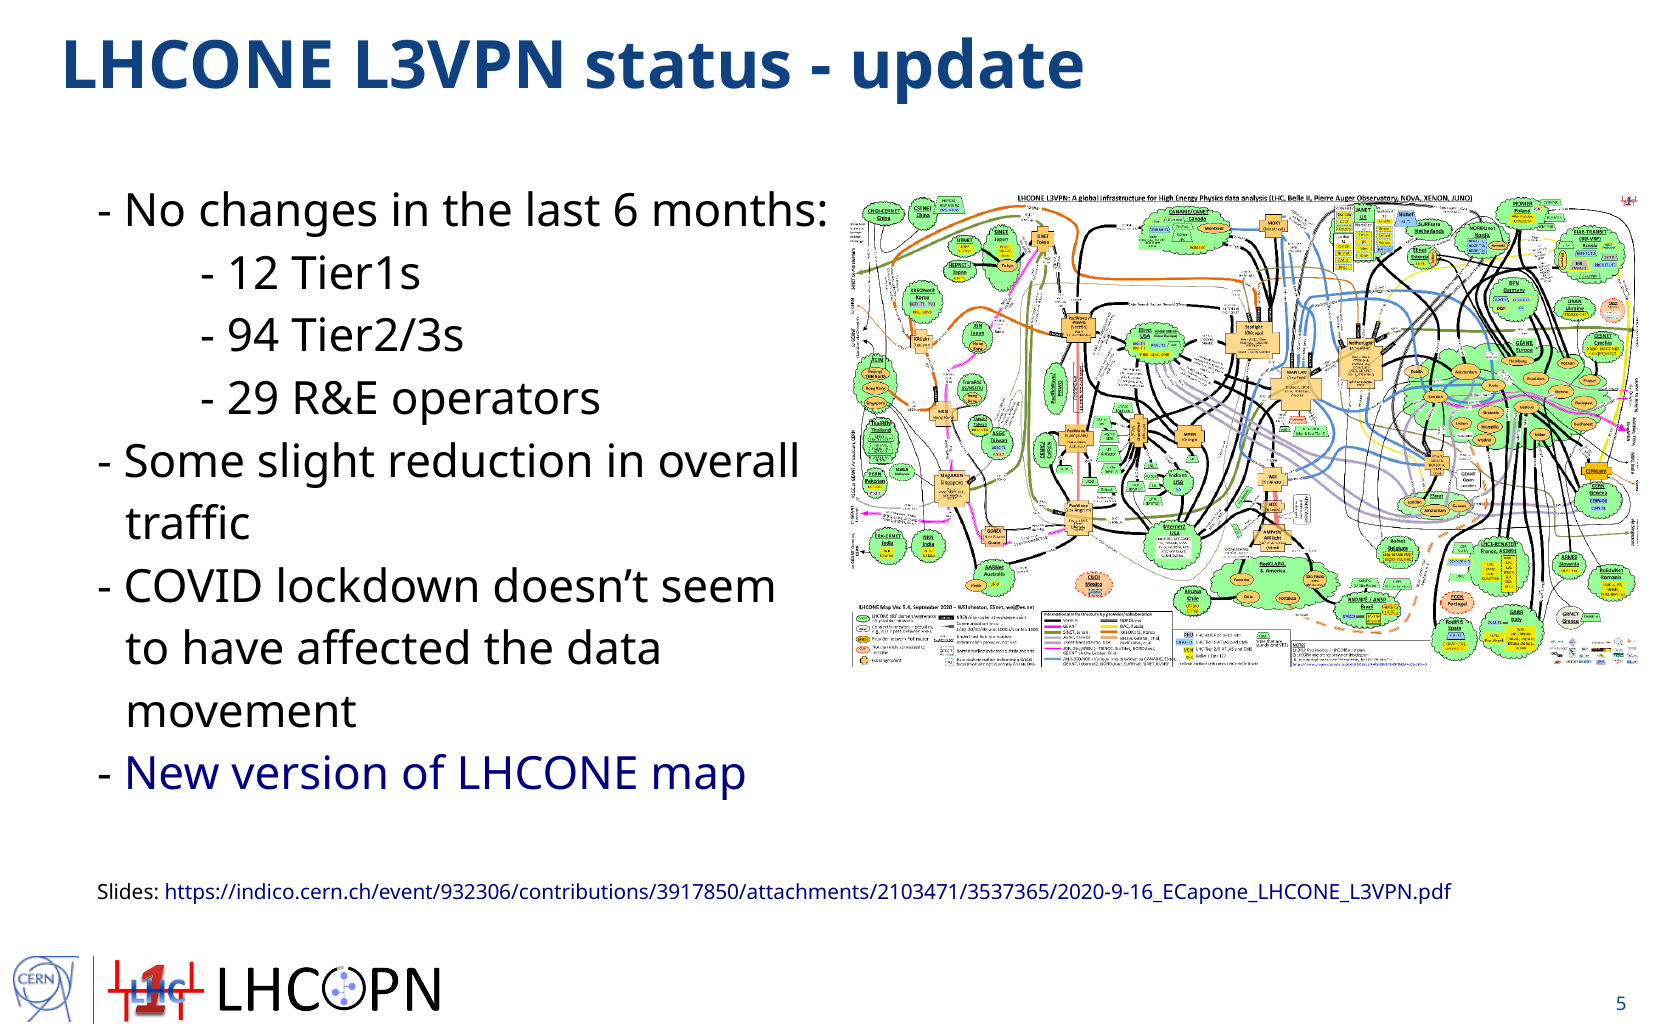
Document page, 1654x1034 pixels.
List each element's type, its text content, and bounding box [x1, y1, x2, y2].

text_box - No changes in the last 6 months: - 12 Tier1s - 94 Tier2/3s - 29 R&E operators - Some slight reduction in overall traffic - COVID lockdown doesn’t seem to have affected the data movement - New version of LHCONE map Slides: https://indico.cern.ch/event/932306/contributions/3917850/attachments/2103471/3537365/2020-9-16_ECapone_LHCONE_L3VPN.pdf [82, 170, 1638, 1034]
picture [13, 956, 79, 1032]
title LHCONE L3VPN status - update [60, 0, 1528, 138]
